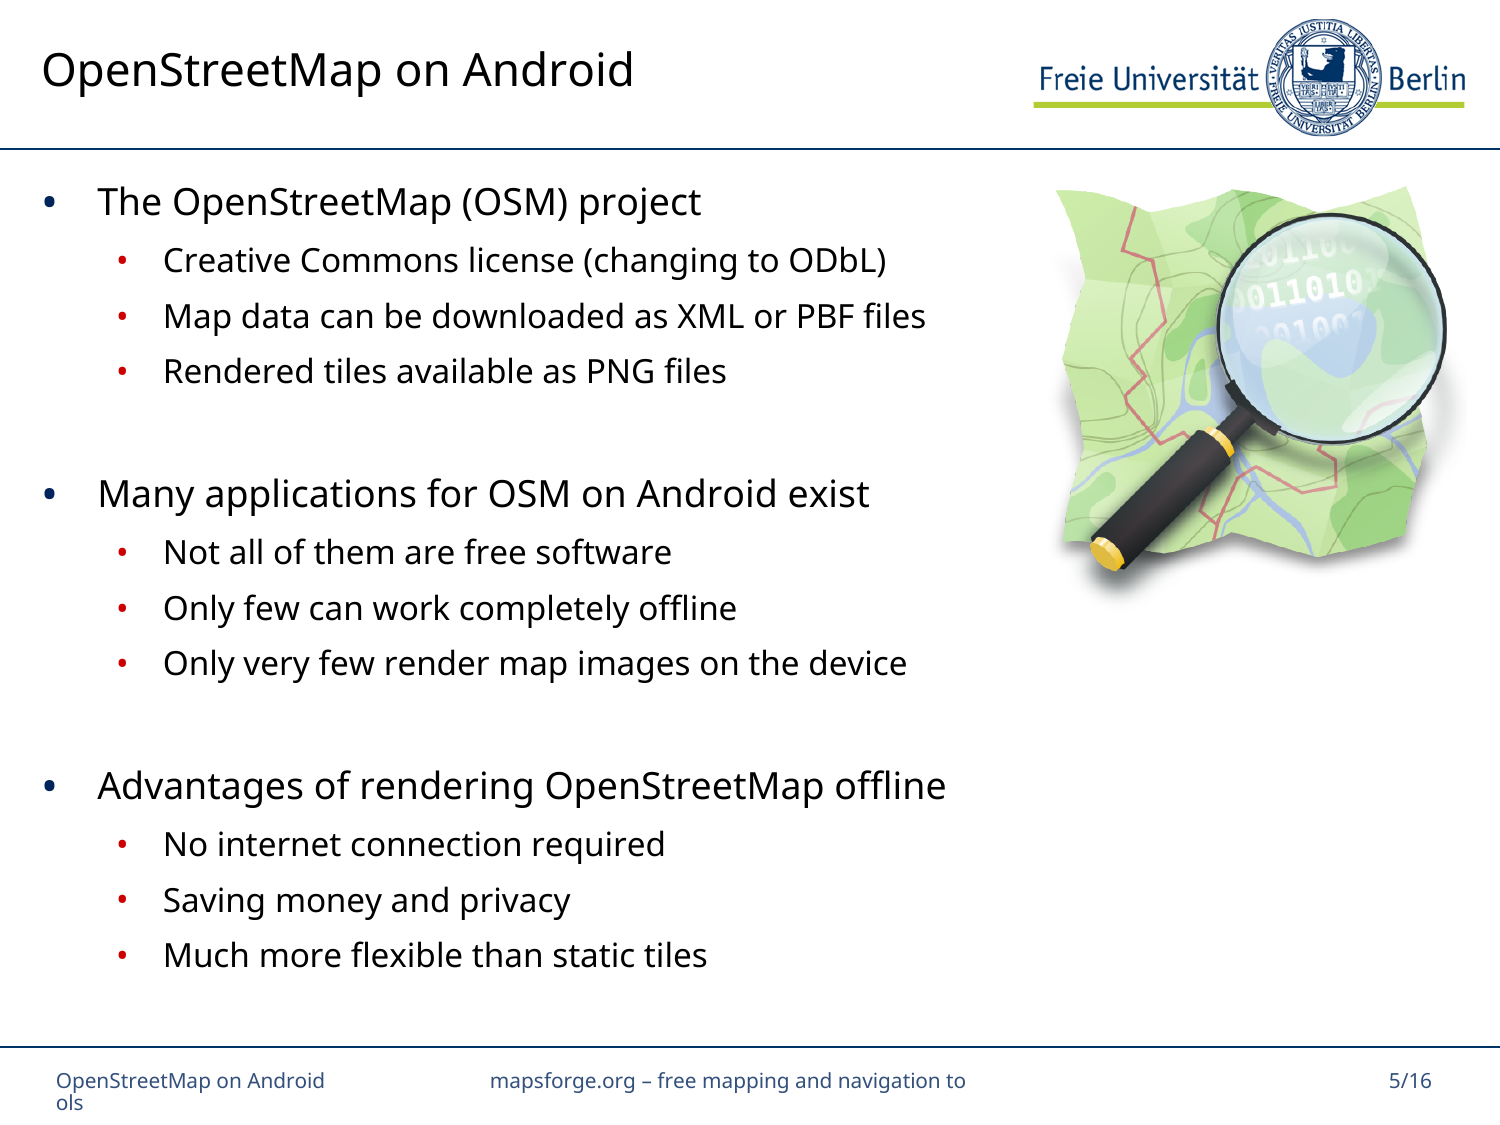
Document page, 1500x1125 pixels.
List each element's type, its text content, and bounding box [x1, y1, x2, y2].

list The OpenStreetMap (OSM) project Creative Commons license (changing to ODbL) Map data can be downloaded as XML or PBF files Rendered tiles available as PNG files Many applications for OSM on Android exist Not all of them are free software Only few can work completely offline Only very few render map images on the device Advantages of rendering OpenStreetMap offline No internet connection required Saving money and privacy Much more flexible than static tiles [41, 175, 1447, 919]
picture [1040, 186, 1467, 614]
title OpenStreetMap on Android [41, 0, 1016, 138]
picture [1033, 19, 1470, 137]
